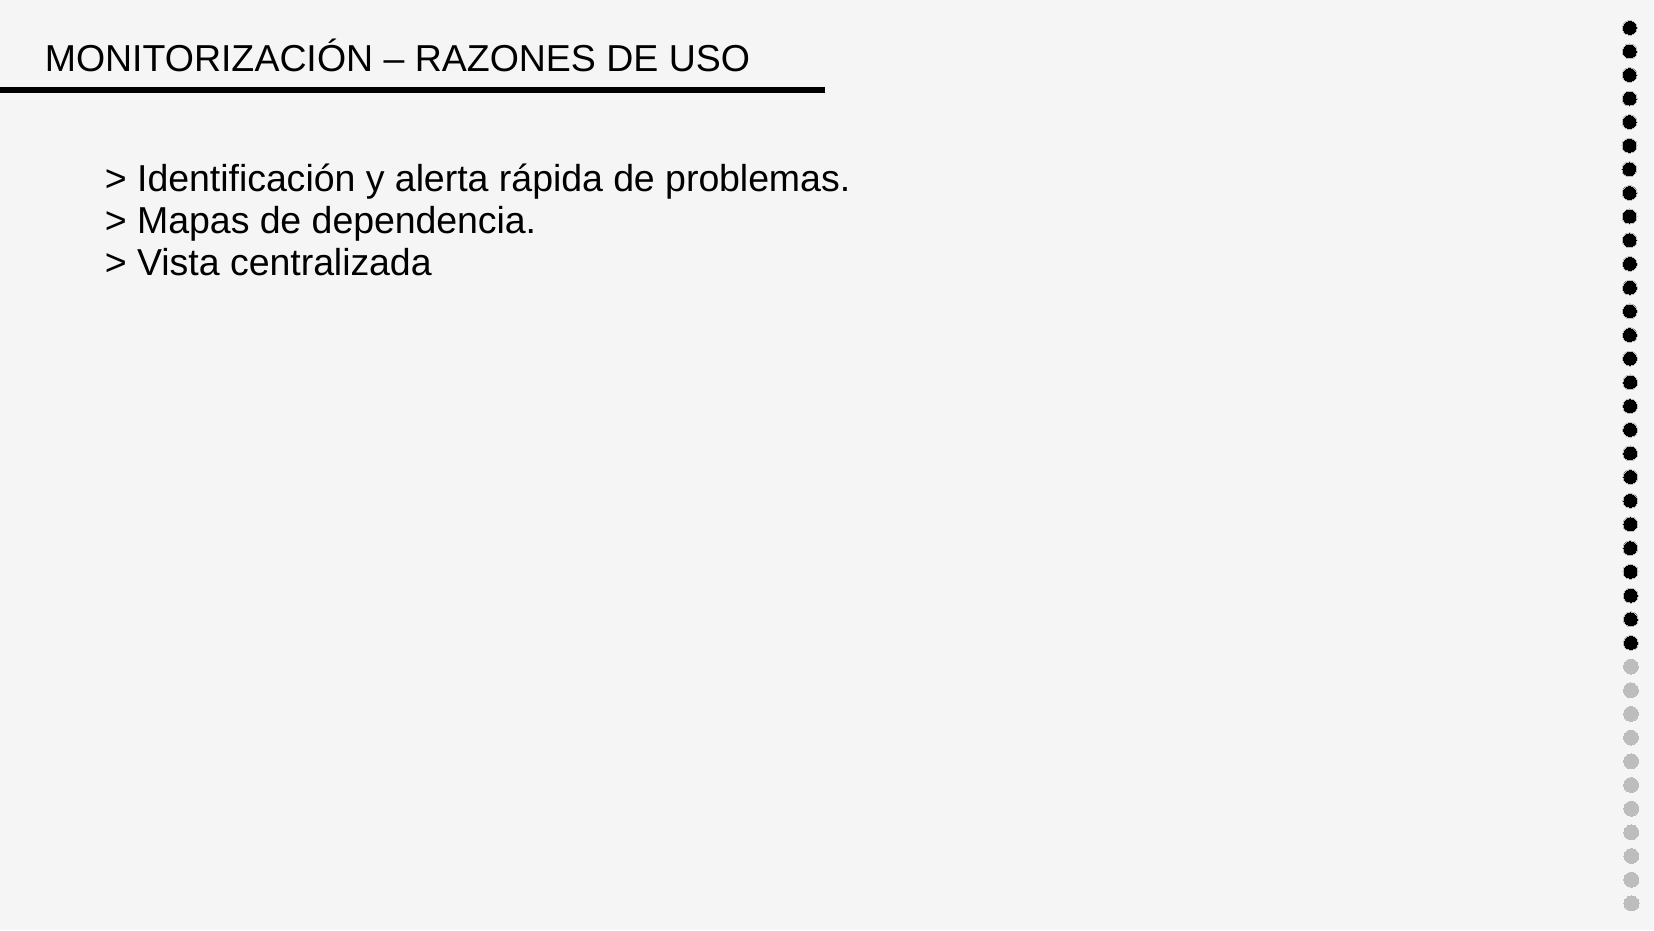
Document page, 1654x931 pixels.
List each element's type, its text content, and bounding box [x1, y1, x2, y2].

text_box [1622, 303, 1638, 319]
text_box [1623, 682, 1639, 698]
text_box [1623, 777, 1639, 793]
text_box [1622, 374, 1638, 390]
text_box [1622, 67, 1638, 83]
text_box [1622, 185, 1638, 201]
text_box [1622, 493, 1638, 509]
text_box [1623, 730, 1639, 746]
text_box [1623, 635, 1639, 651]
text_box [1621, 161, 1637, 177]
text_box MONITORIZACIÓN – RAZONES DE USO [30, 30, 826, 129]
text_box [1623, 801, 1639, 817]
text_box > Identificación y alerta rápida de problemas. > Mapas de dependencia. > Vista centralizada [90, 150, 1111, 417]
text_box [1622, 564, 1639, 580]
text_box [1622, 114, 1638, 130]
text_box [1622, 469, 1638, 485]
text_box [1622, 20, 1638, 36]
text_box [1621, 138, 1638, 154]
text_box [1622, 445, 1638, 461]
text_box [1622, 516, 1638, 532]
text_box [1623, 659, 1639, 675]
text_box [1622, 232, 1638, 248]
text_box [1622, 43, 1638, 59]
text_box [1623, 872, 1639, 888]
text_box [1622, 256, 1638, 272]
text_box [1623, 611, 1639, 627]
text_box [1623, 824, 1639, 840]
text_box [1623, 706, 1639, 722]
text_box [1623, 895, 1640, 911]
text_box [1622, 280, 1638, 296]
text_box [1622, 540, 1638, 556]
text_box [1623, 848, 1639, 864]
text_box [1623, 588, 1639, 604]
text_box [1622, 91, 1638, 107]
text_box [1622, 398, 1638, 414]
text_box [1622, 208, 1638, 225]
text_box [1622, 351, 1638, 367]
text_box [1623, 753, 1639, 769]
text_box [1622, 422, 1638, 438]
text_box [1622, 327, 1638, 343]
